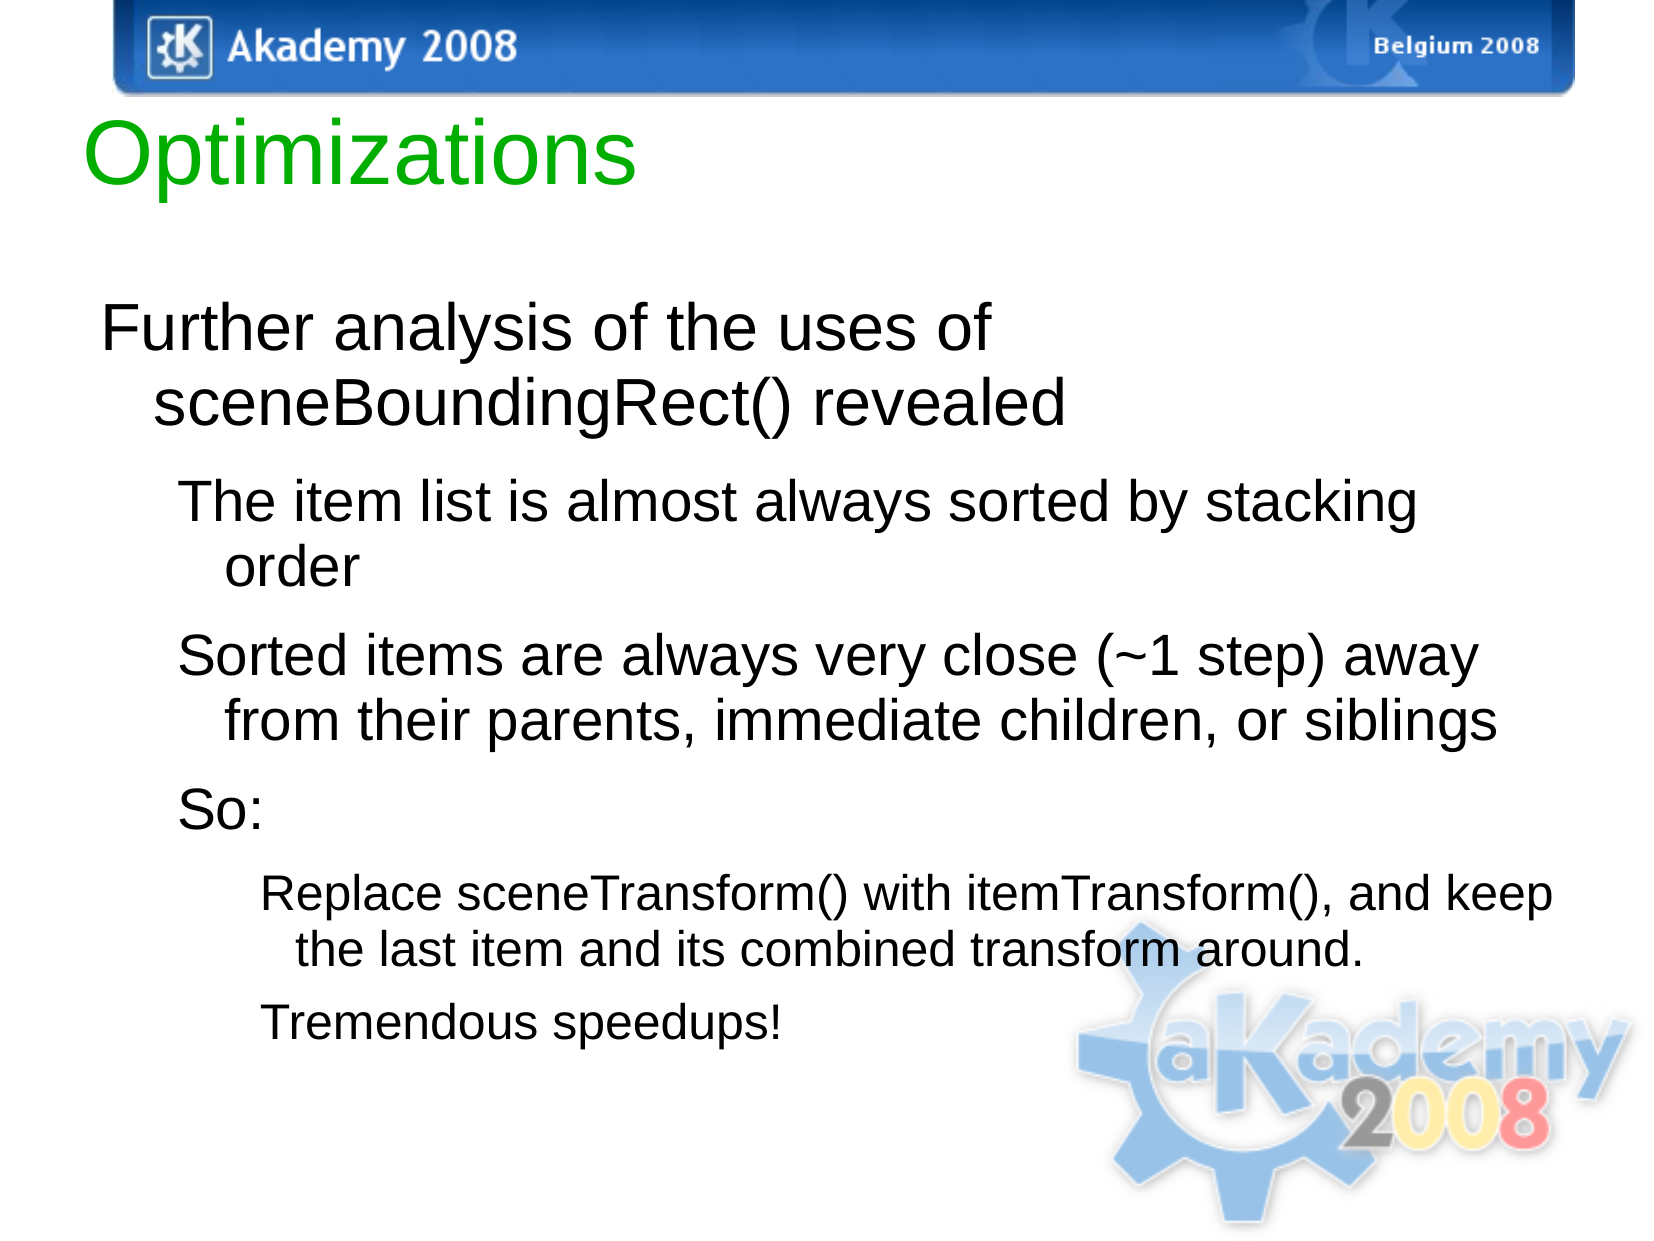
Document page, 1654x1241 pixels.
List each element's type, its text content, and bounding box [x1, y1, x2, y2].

picture [112, 0, 1575, 98]
text_box [1050, 900, 1654, 1238]
list Further analysis of the uses of sceneBoundingRect() revealed The item list is almost always sorted by stacking order Sorted items are always very close (~1 step) away from their parents, immediate children, or siblings So: Replace sceneTransform() with itemTransform(), and keep the last item and its combined transform around. Tremendous speedups! [82, 290, 1571, 1094]
title Optimizations [82, 49, 1571, 257]
